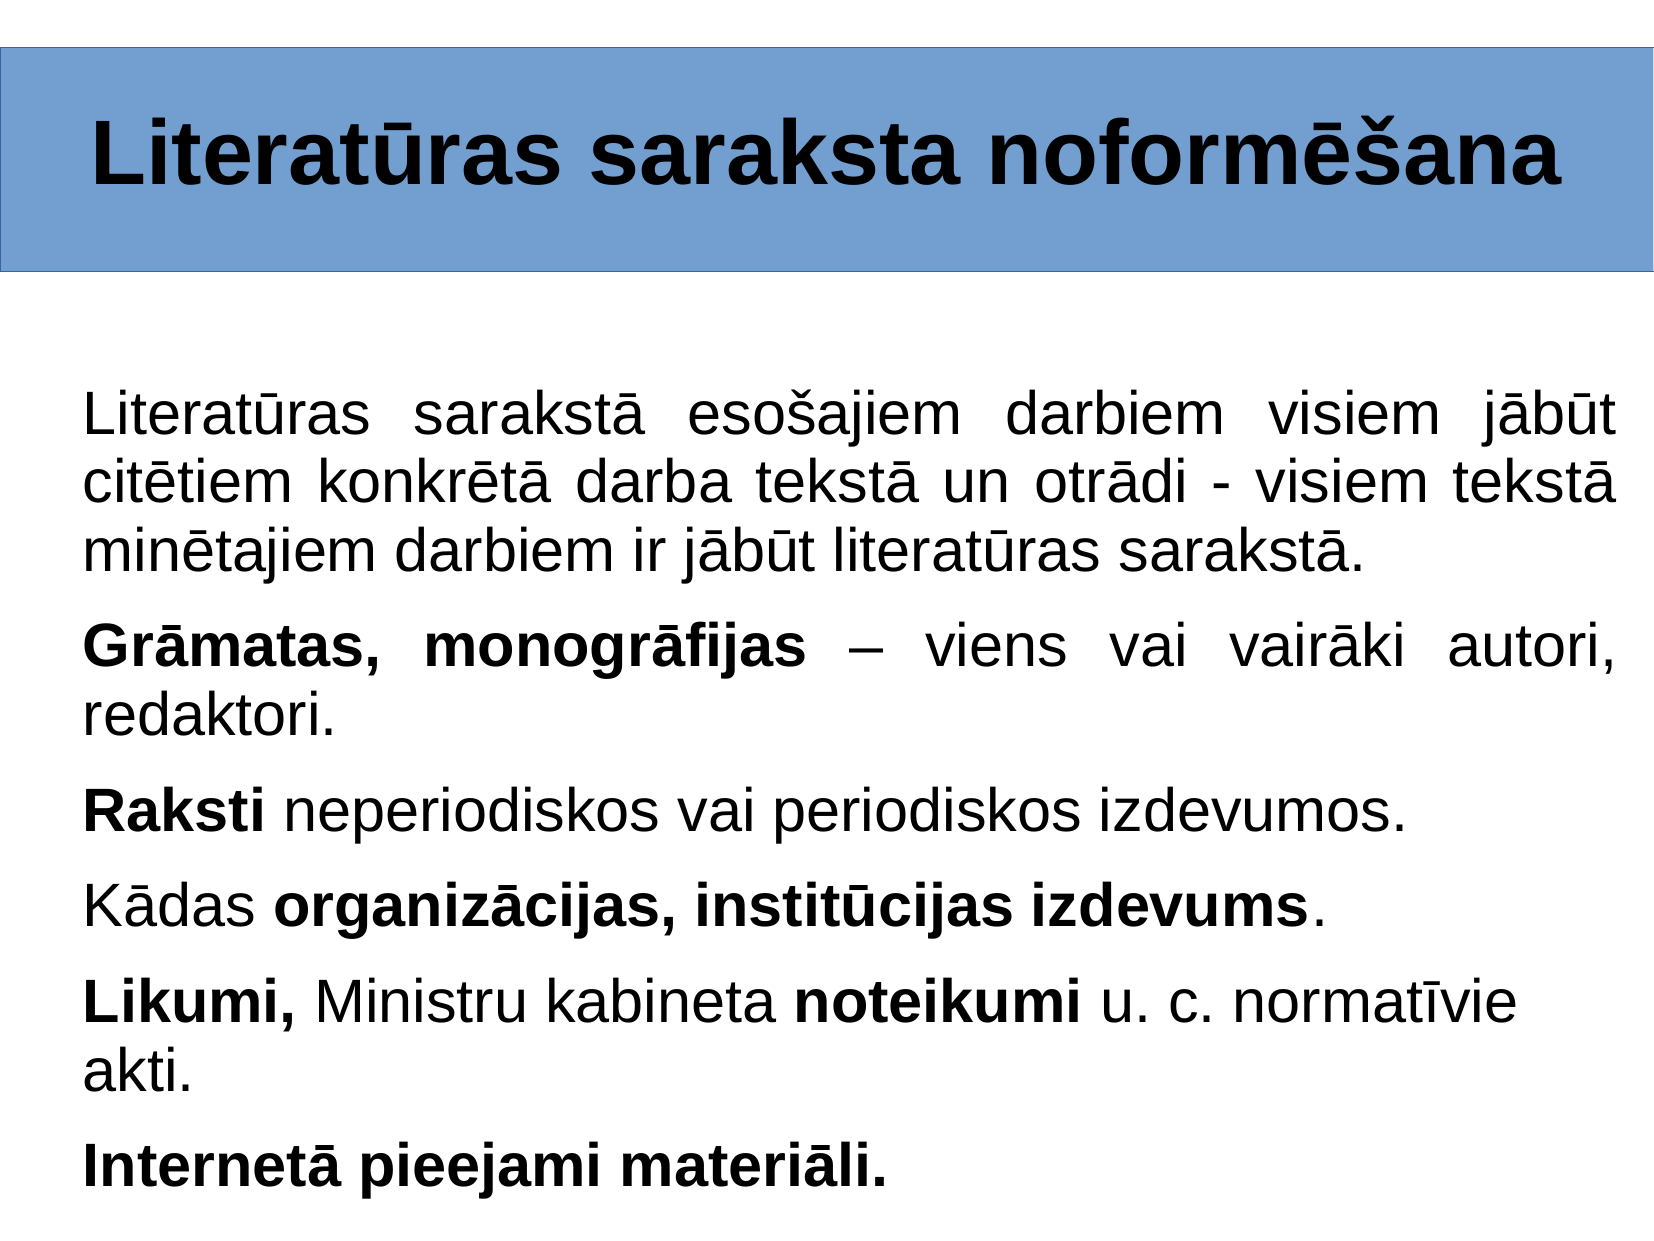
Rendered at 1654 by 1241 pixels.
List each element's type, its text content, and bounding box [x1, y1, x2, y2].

text_box [0, 47, 1654, 272]
list Literatūras sarakstā esošajiem darbiem visiem jābūt citētiem konkrētā darba tekstā un otrādi - visiem tekstā minētajiem darbiem ir jābūt literatūras sarakstā. Grāmatas, monogrāfijas – viens vai vairāki autori, redaktori. Raksti neperiodiskos vai periodiskos izdevumos. Kādas organizācijas, institūcijas izdevums. Likumi, Ministru kabineta noteikumi u. c. normatīvie akti. Internetā pieejami materiāli. [82, 378, 1619, 1205]
title Literatūras saraksta noformēšana [82, 49, 1571, 257]
